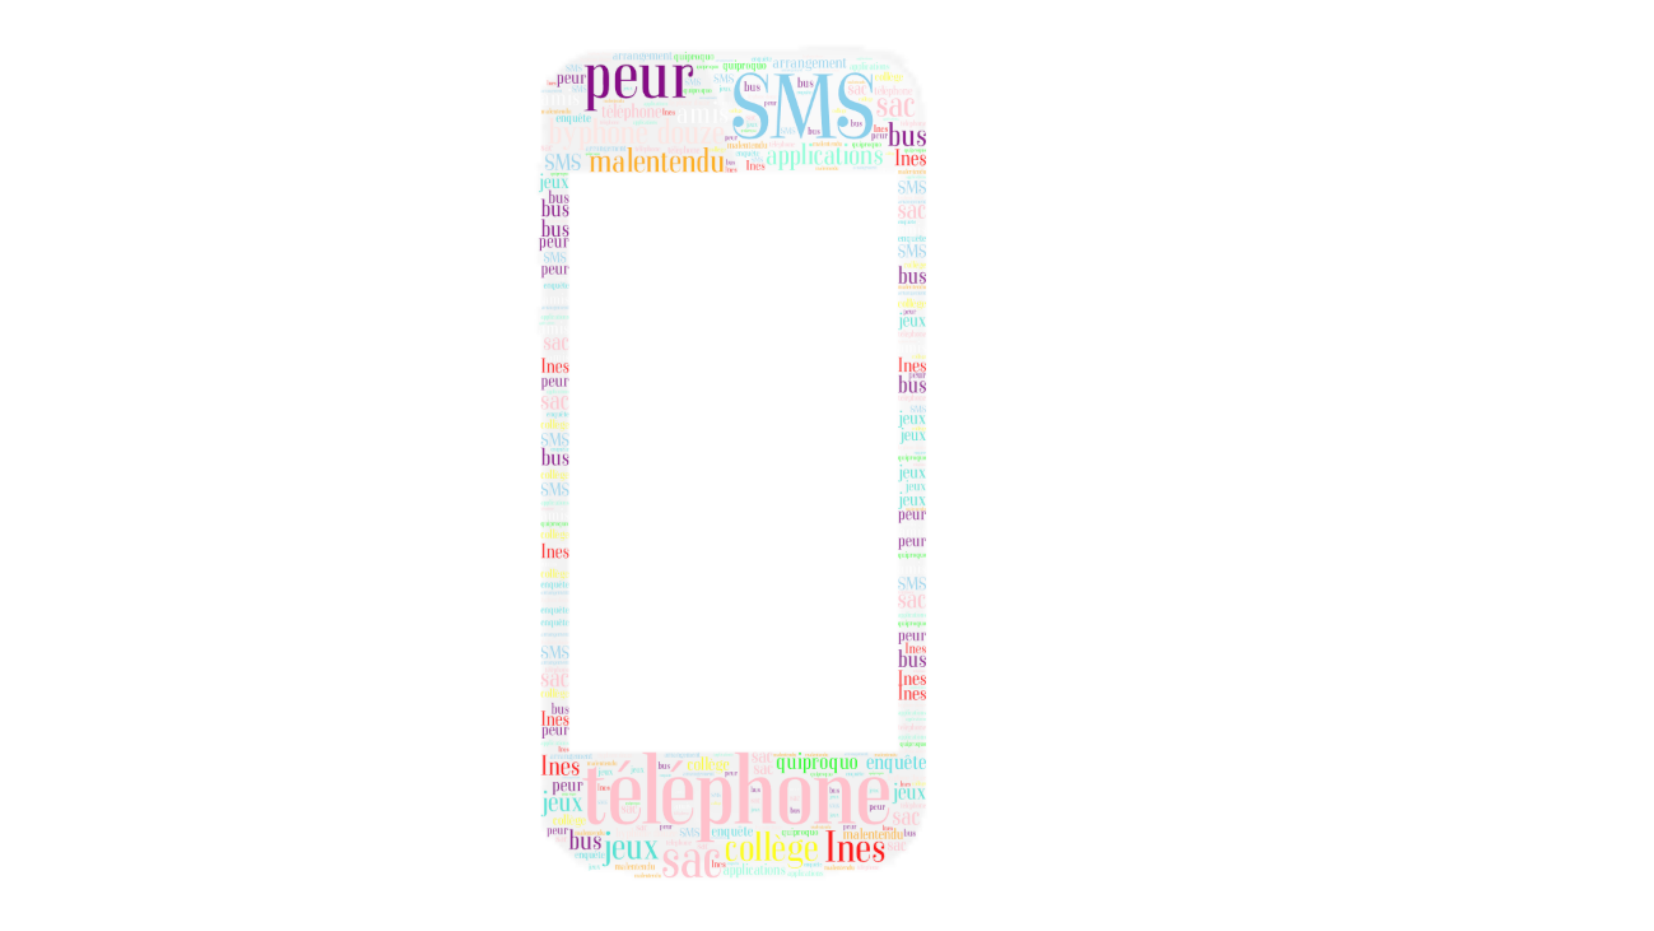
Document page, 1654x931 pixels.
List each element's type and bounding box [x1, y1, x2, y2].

picture [531, 29, 934, 886]
